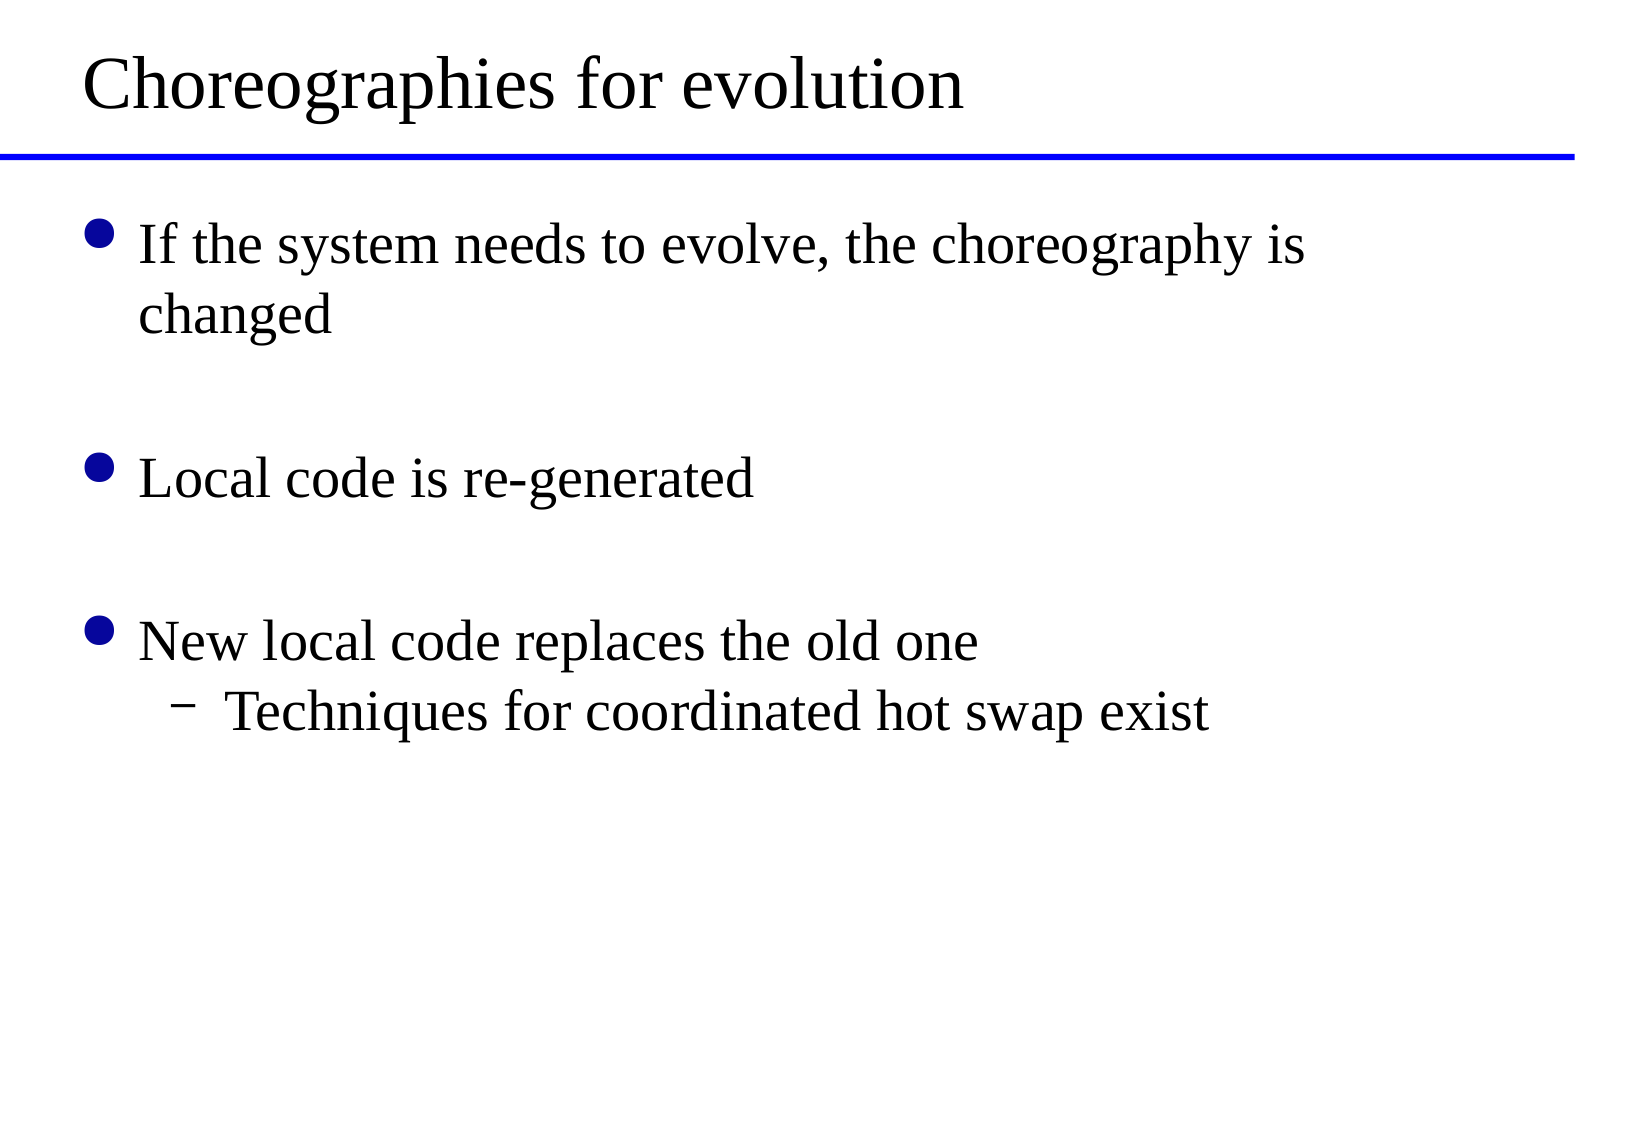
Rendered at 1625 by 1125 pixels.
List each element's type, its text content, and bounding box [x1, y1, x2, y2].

list If the system needs to evolve, the choreography is changed Local code is re-generated New local code replaces the old one Techniques for coordinated hot swap exist [67, 198, 1478, 1061]
title Choreographies for evolution [67, 27, 1544, 131]
